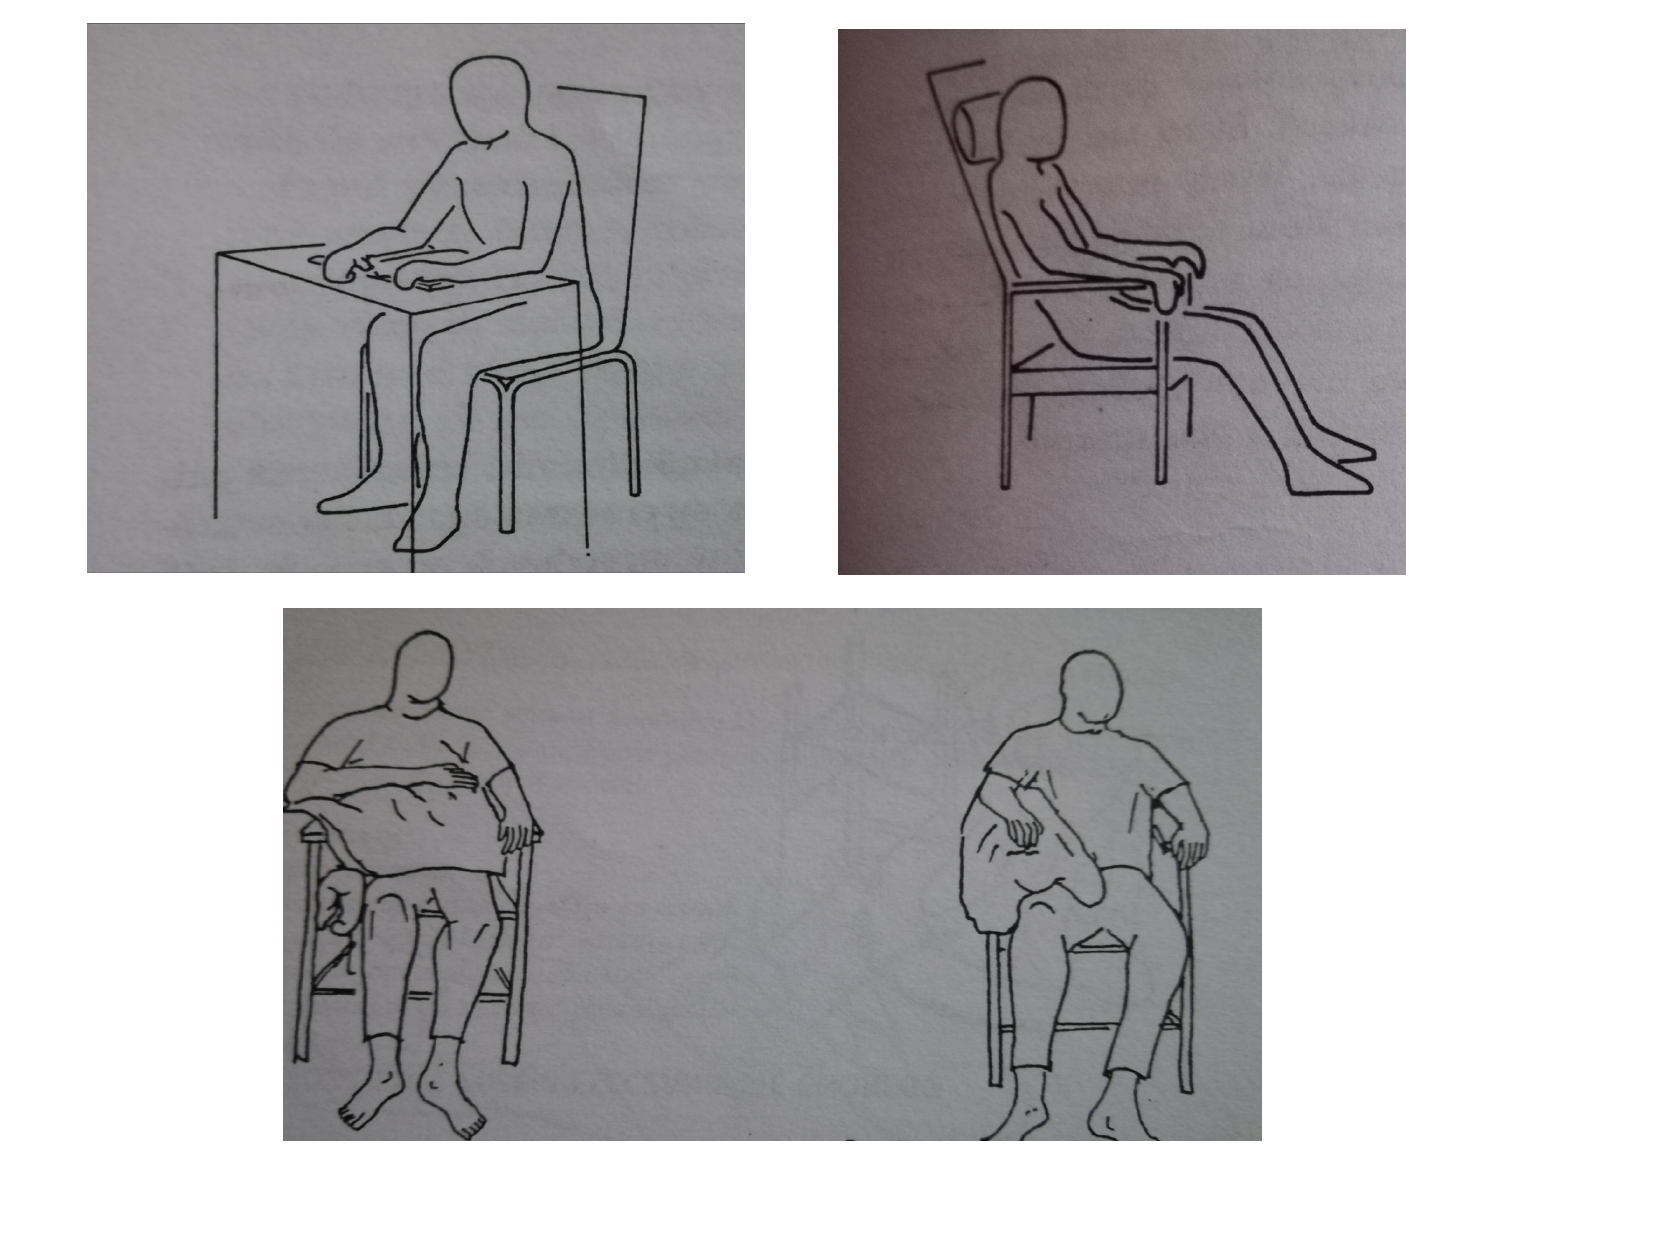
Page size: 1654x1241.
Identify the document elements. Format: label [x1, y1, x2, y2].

picture [283, 608, 1262, 1141]
picture [838, 29, 1406, 575]
picture [87, 23, 745, 573]
